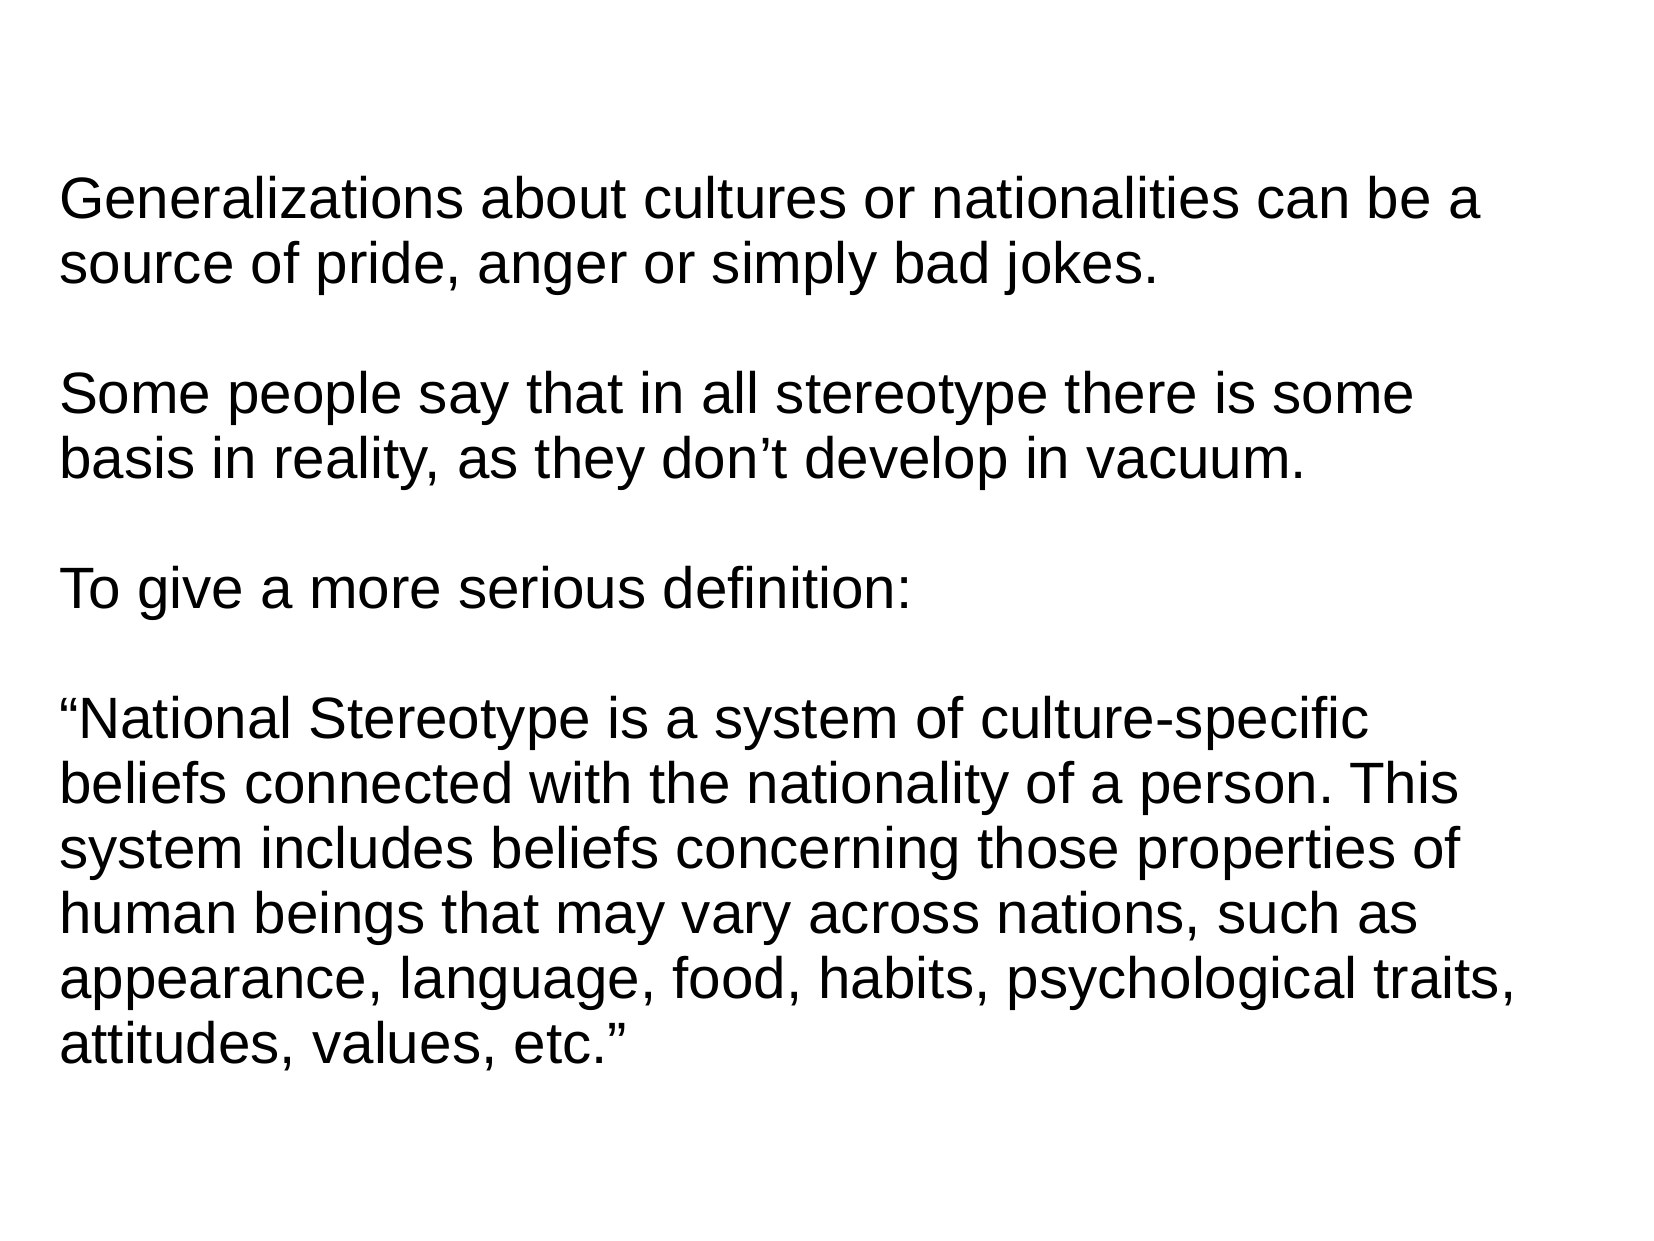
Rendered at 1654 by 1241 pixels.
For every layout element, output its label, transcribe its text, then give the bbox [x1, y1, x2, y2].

subtitle Generalizations about cultures or nationalities can be a source of pride, anger or simply bad jokes. Some people say that in all stereotype there is some basis in reality, as they don’t develop in vacuum. To give a more serious definition: “National Stereotype is a system of culture-specific beliefs connected with the nationality of a person. This system includes beliefs concerning those properties of human beings that may vary across nations, such as appearance, language, food, habits, psychological traits, attitudes, values, etc.” [59, 0, 1548, 1074]
